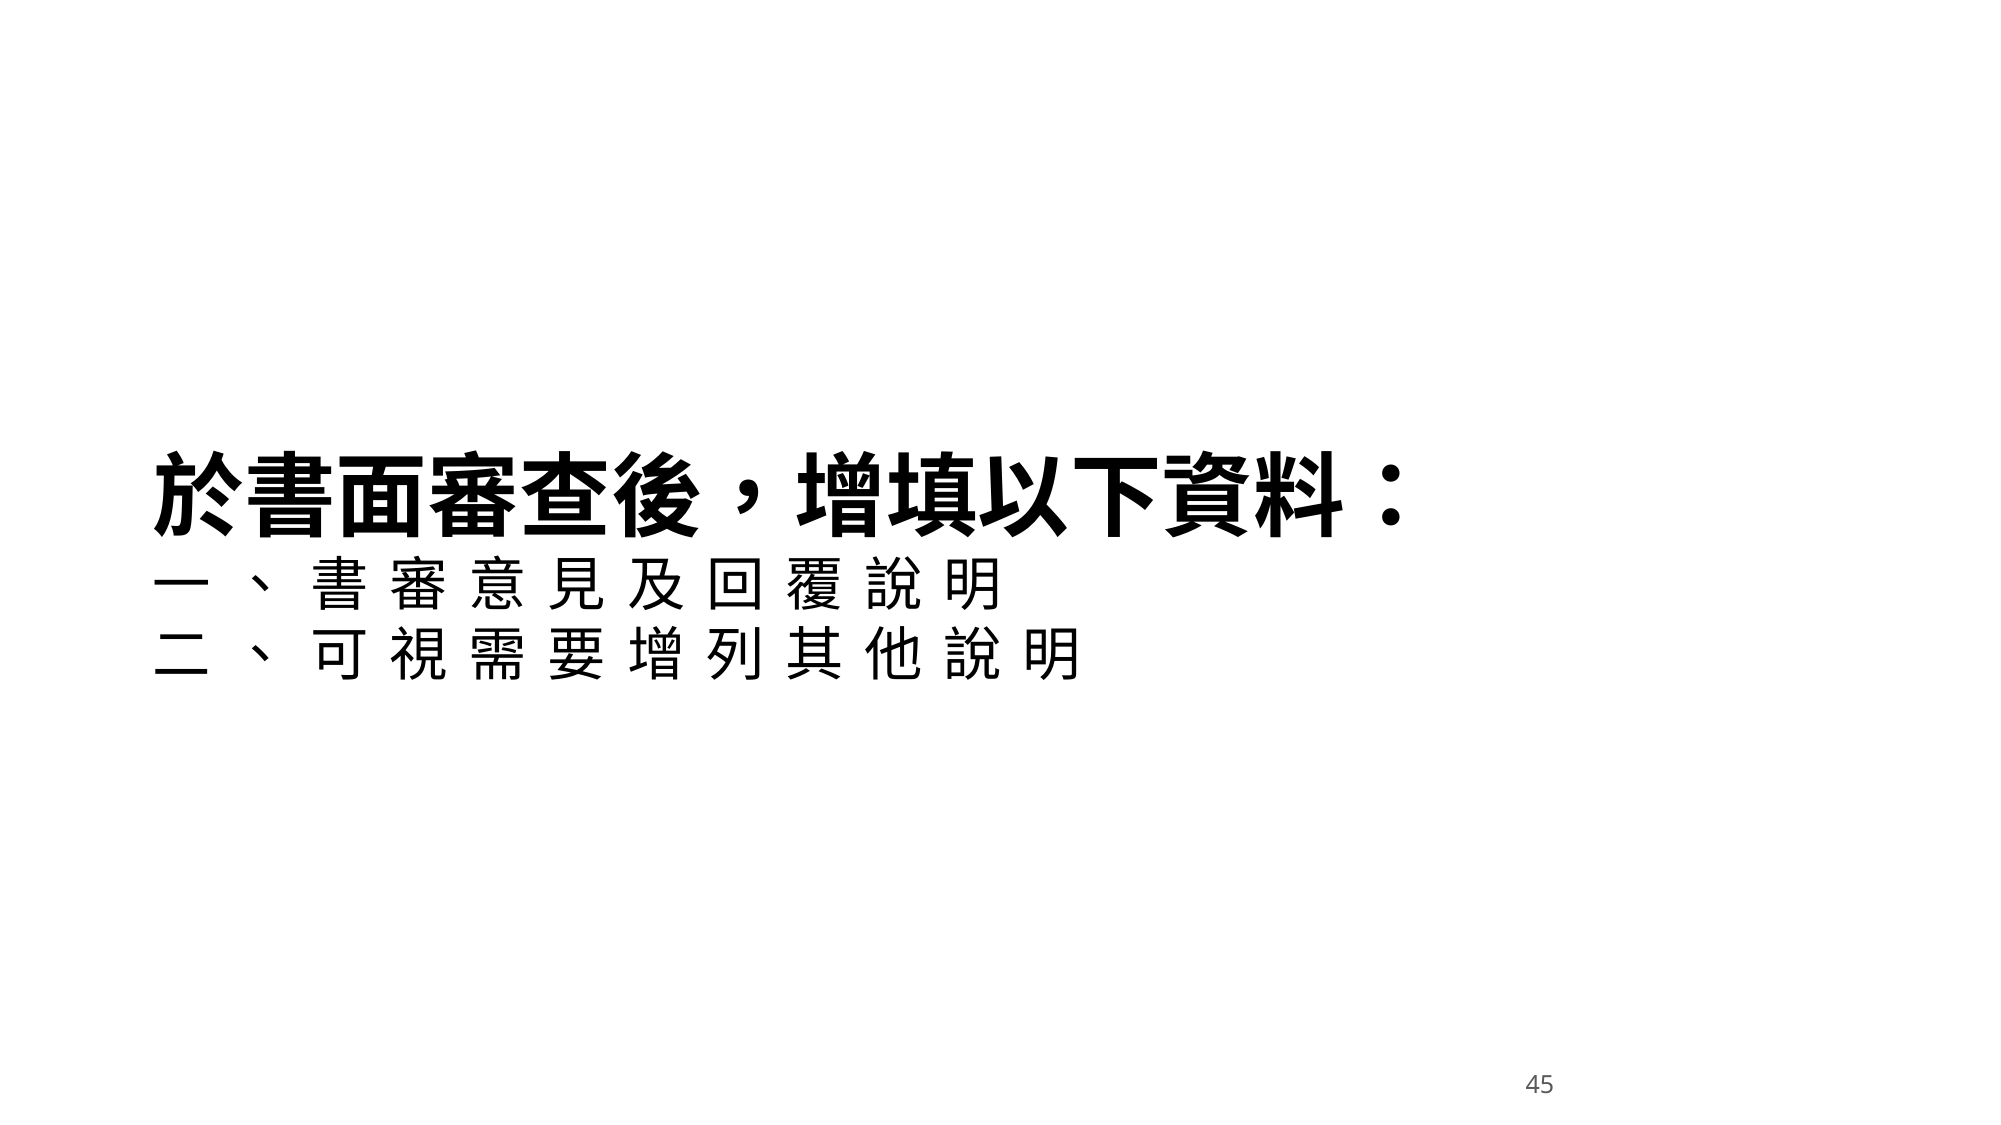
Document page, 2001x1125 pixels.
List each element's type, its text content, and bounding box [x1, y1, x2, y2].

text_box 45 [1510, 1061, 1961, 1097]
title 於書面審查後，增填以下資料： 一、書審意見及回覆說明 二、可視需要增列其他說明 [137, 391, 1863, 734]
